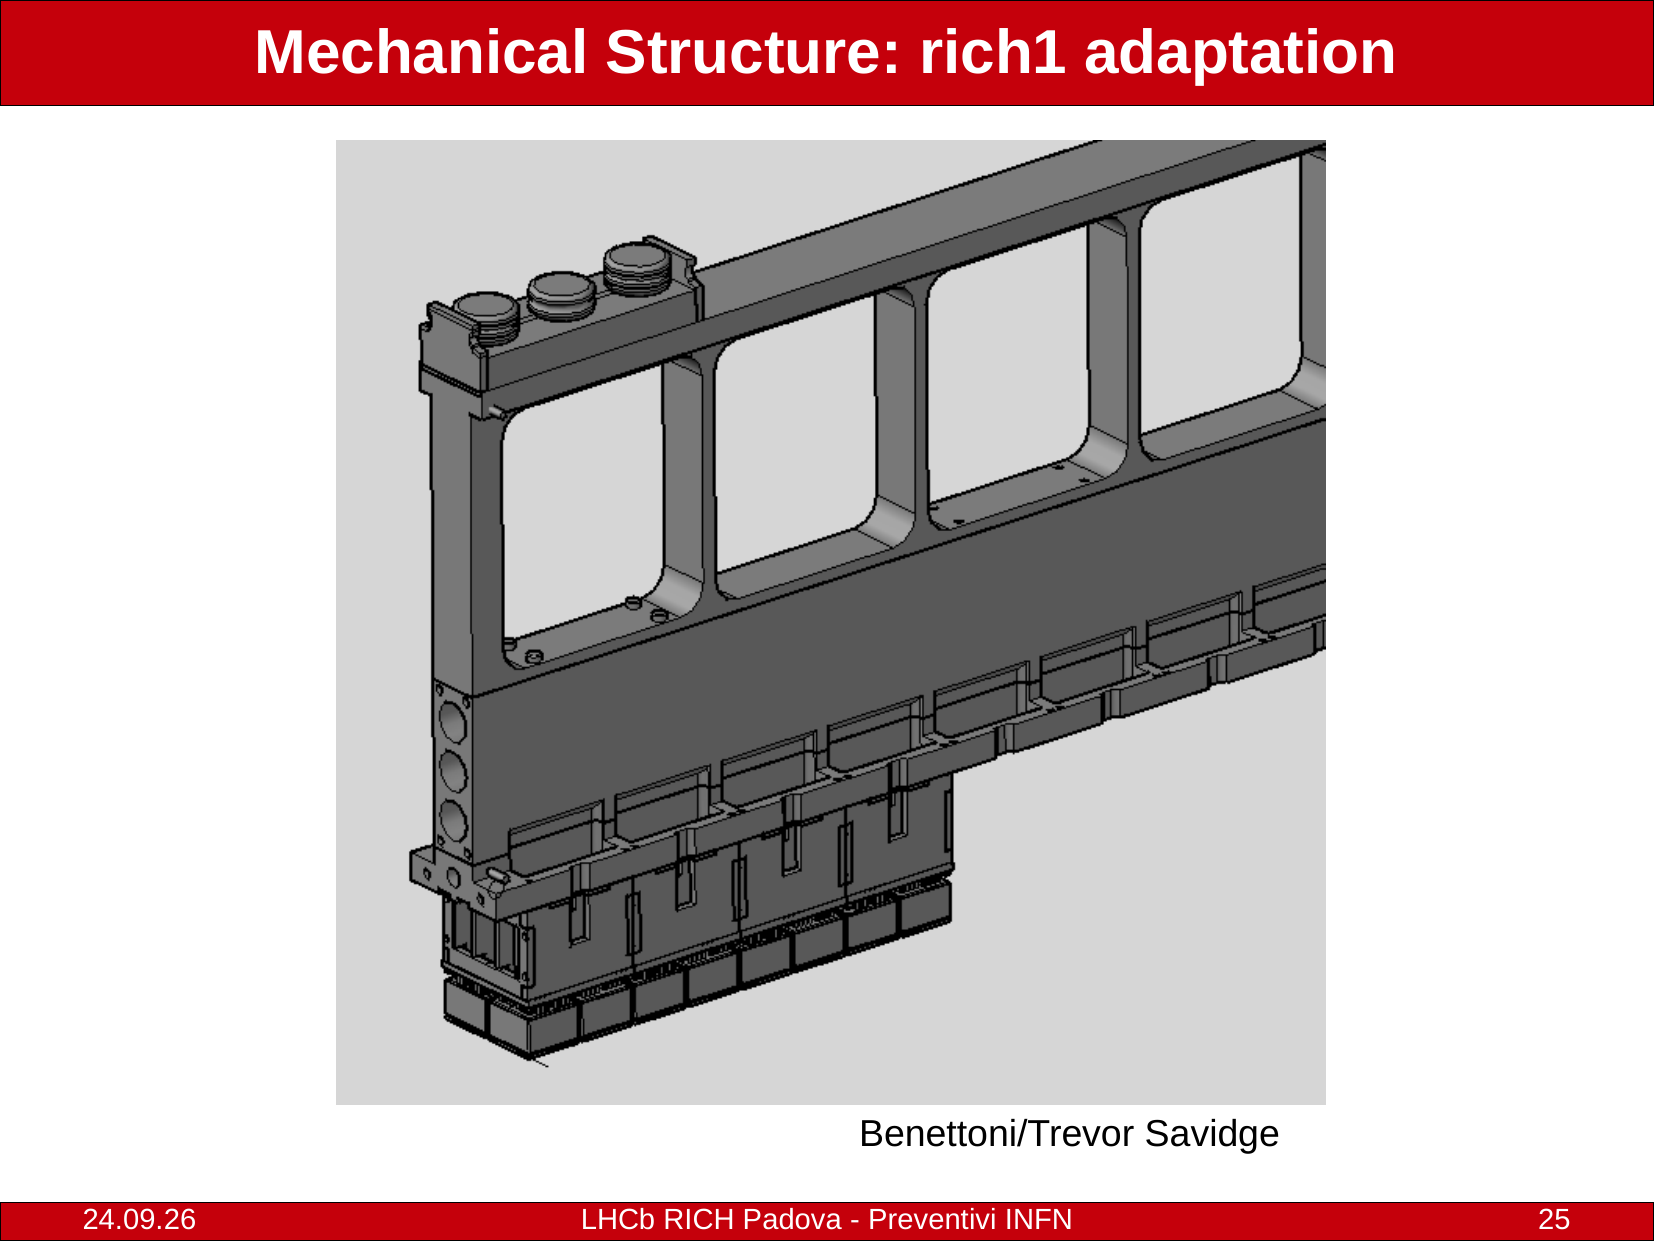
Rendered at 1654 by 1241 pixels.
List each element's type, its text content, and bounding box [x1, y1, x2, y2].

title Mechanical Structure: rich1 adaptation [0, 0, 1654, 106]
text_box Benettoni/Trevor Savidge [844, 1104, 1329, 1204]
picture [336, 140, 1326, 1105]
